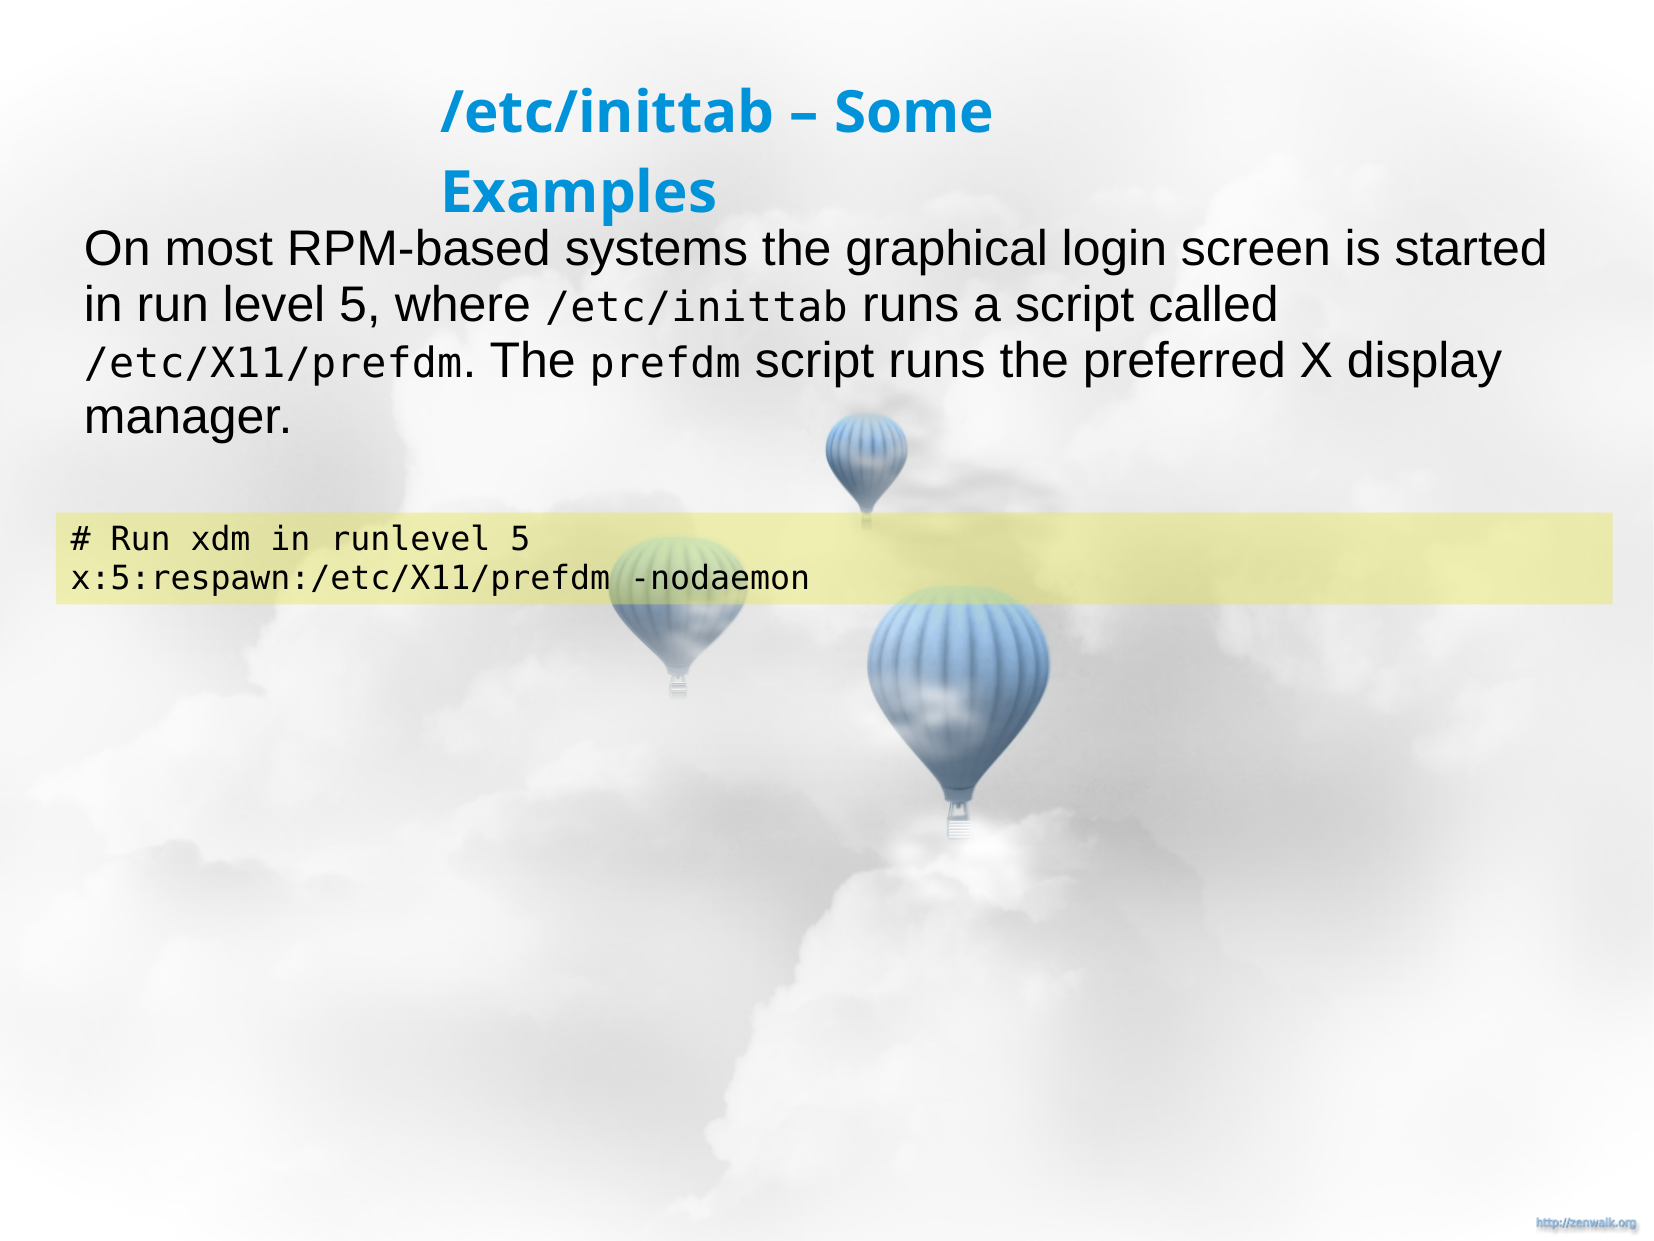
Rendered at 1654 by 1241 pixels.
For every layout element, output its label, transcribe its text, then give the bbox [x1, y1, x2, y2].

text_box On most RPM-based systems the graphical login screen is started in run level 5, where /etc/inittab runs a script called /etc/X11/prefdm. The prefdm script runs the preferred X display manager. [69, 213, 1607, 452]
text_box /etc/inittab – Some Examples [425, 63, 1263, 149]
text_box # Run xdm in runlevel 5 x:5:respawn:/etc/X11/prefdm -nodaemon [55, 512, 1613, 605]
